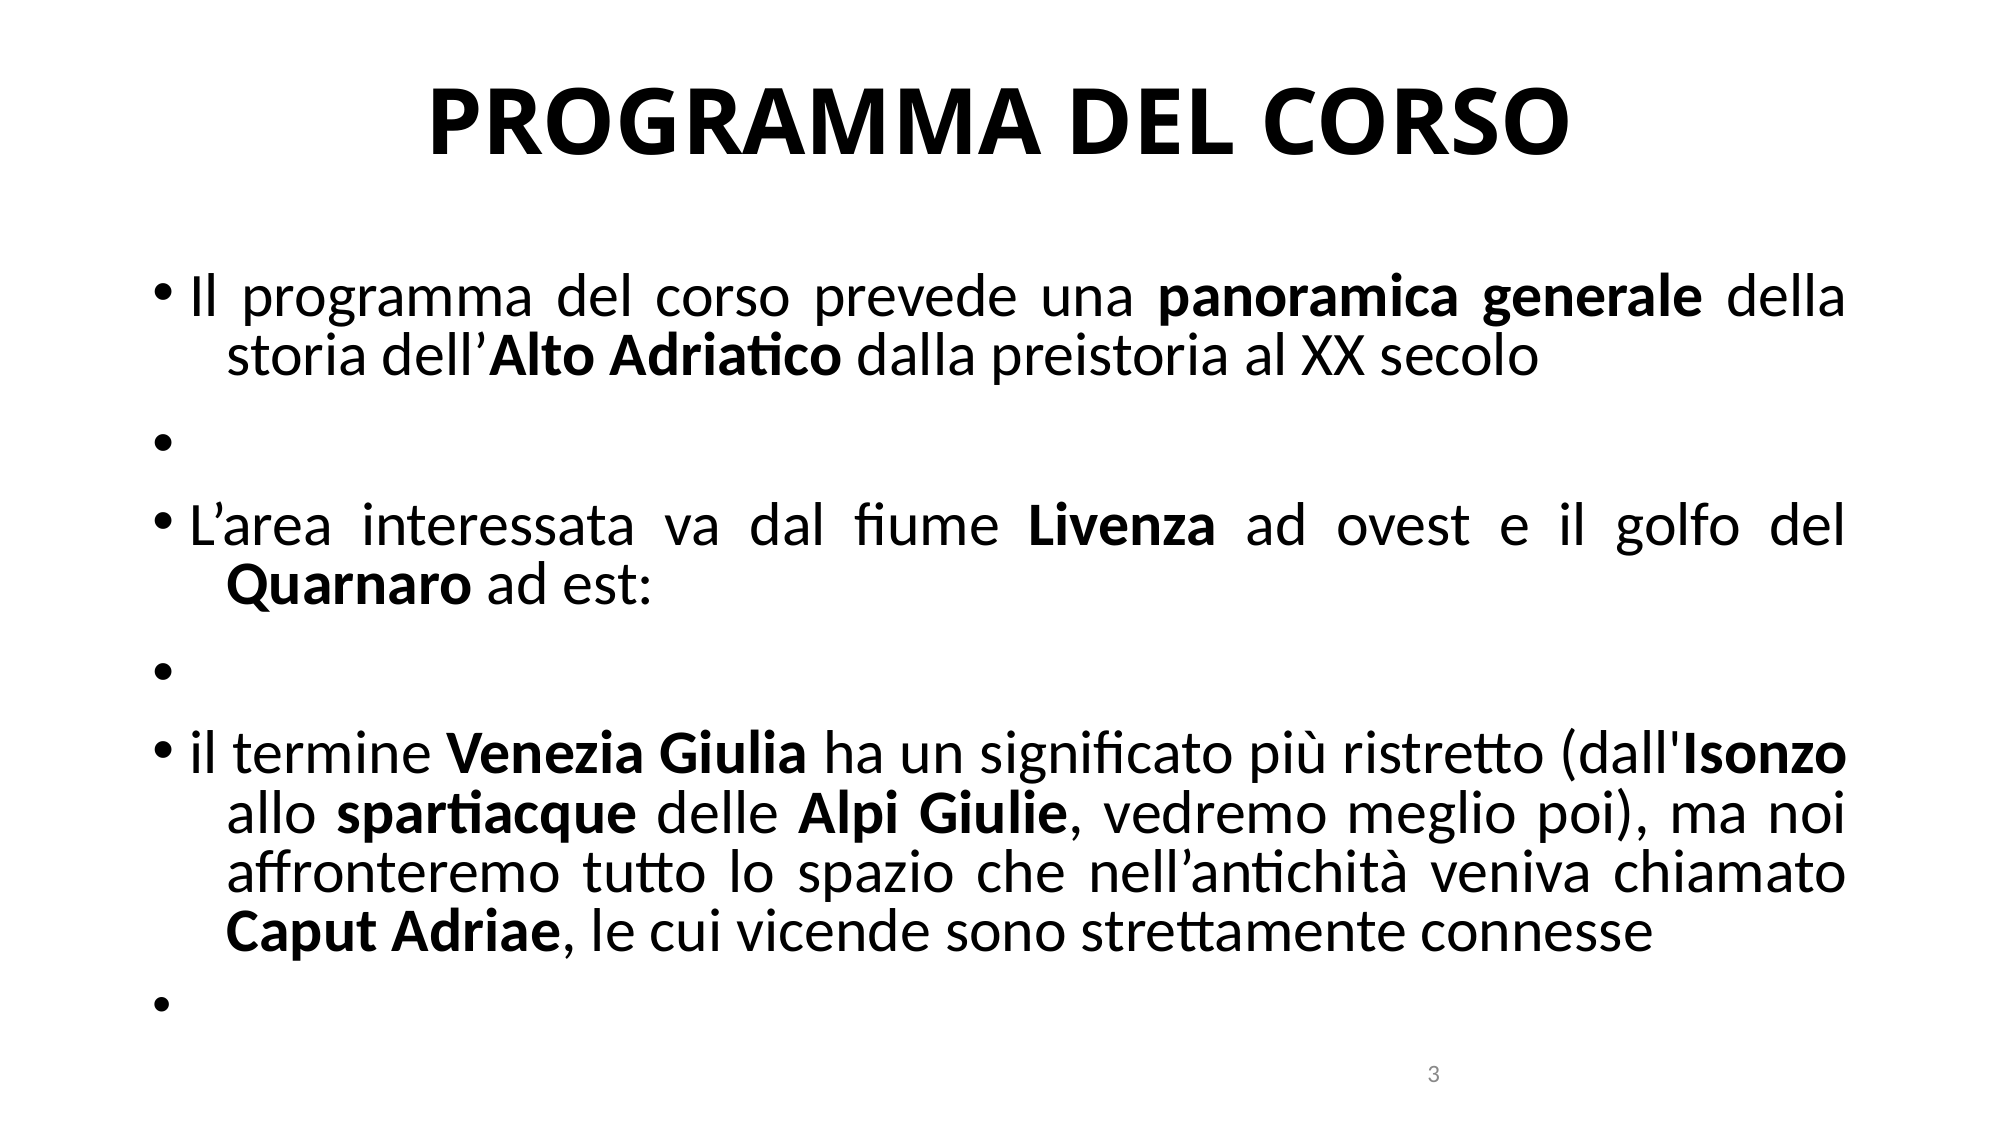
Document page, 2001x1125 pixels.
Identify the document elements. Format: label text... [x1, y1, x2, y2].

list Il programma del corso prevede una panoramica generale della storia dell’Alto Adriatico dalla preistoria al XX secolo L’area interessata va dal fiume Livenza ad ovest e il golfo del Quarnaro ad est: il termine Venezia Giulia ha un significato più ristretto (dall'Isonzo allo spartiacque delle Alpi Giulie, vedremo meglio poi), ma noi affronteremo tutto lo spazio che nell’antichità veniva chiamato Caput Adriae, le cui vicende sono strettamente connesse [137, 261, 1863, 1100]
text_box 2 [1412, 1042, 1863, 1103]
title PROGRAMMA DEL CORSO [137, 59, 1863, 190]
